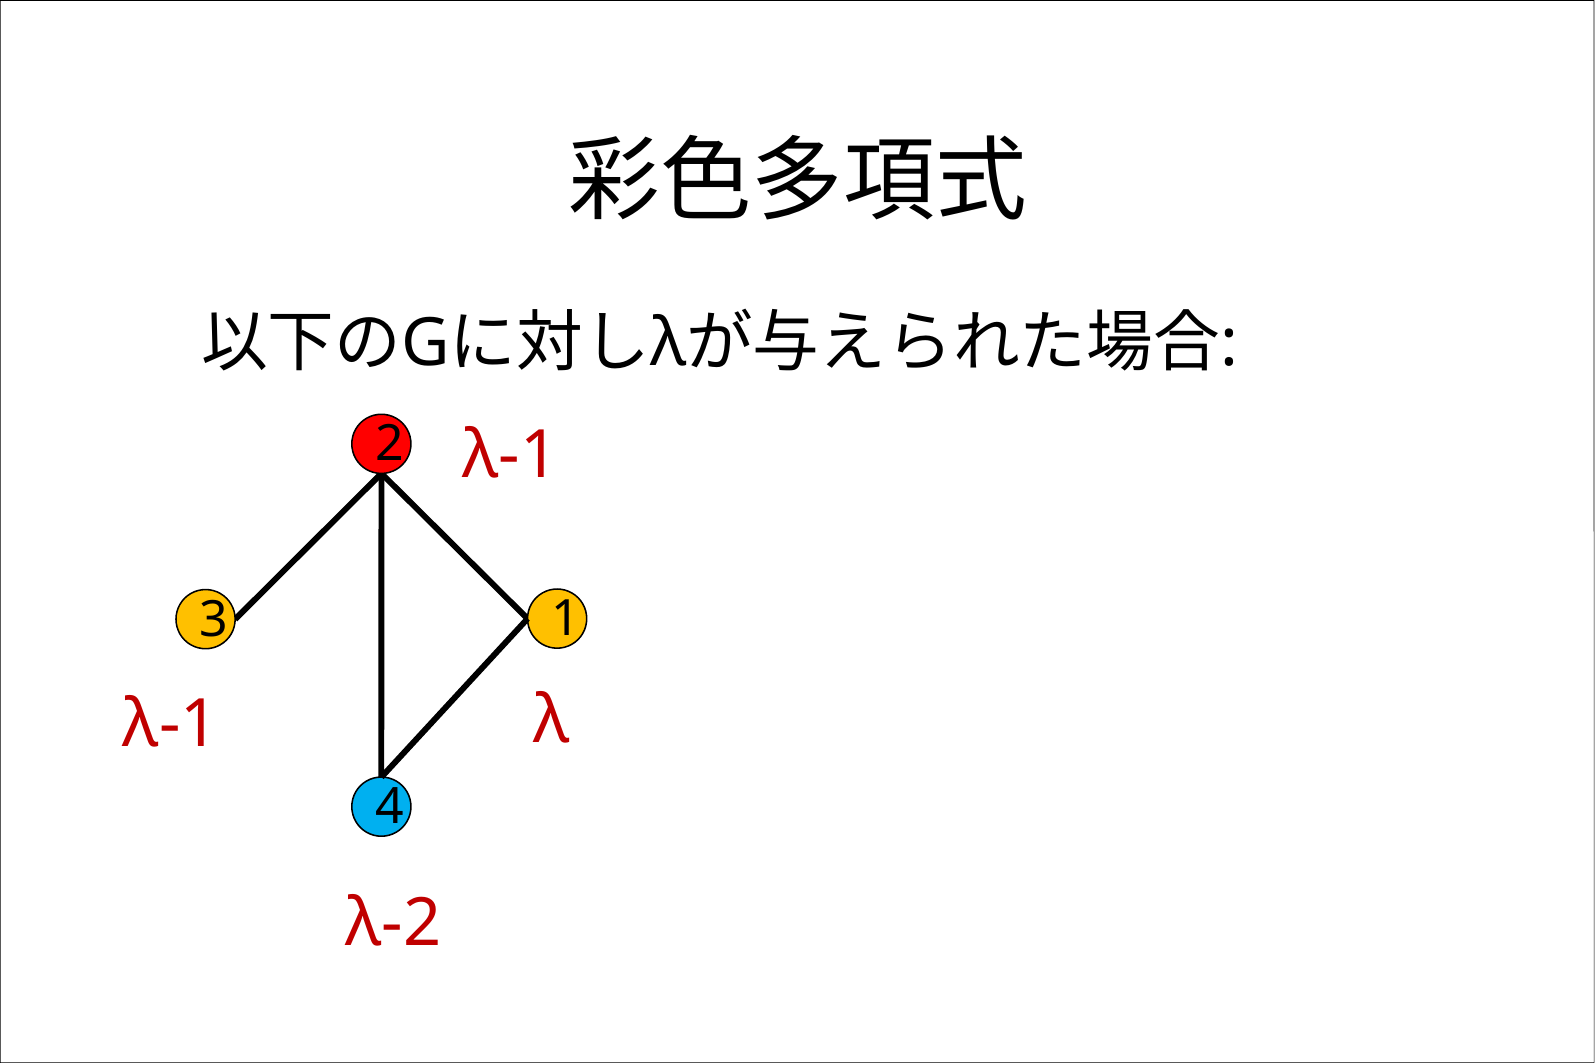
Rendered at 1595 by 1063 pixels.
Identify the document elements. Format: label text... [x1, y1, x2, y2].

text_box λ-1 [105, 683, 341, 802]
text_box 彩色多項式 [117, 88, 1479, 266]
text_box 3 [175, 589, 236, 649]
text_box 4 [351, 777, 411, 837]
text_box λ-2 [328, 882, 563, 1001]
text_box λ-1 [445, 414, 680, 532]
text_box 2 [351, 414, 411, 474]
text_box λ [515, 683, 634, 802]
text_box 1 [527, 589, 587, 649]
text_box 以下のGに対しλが与えられた場合: [117, 295, 1479, 965]
